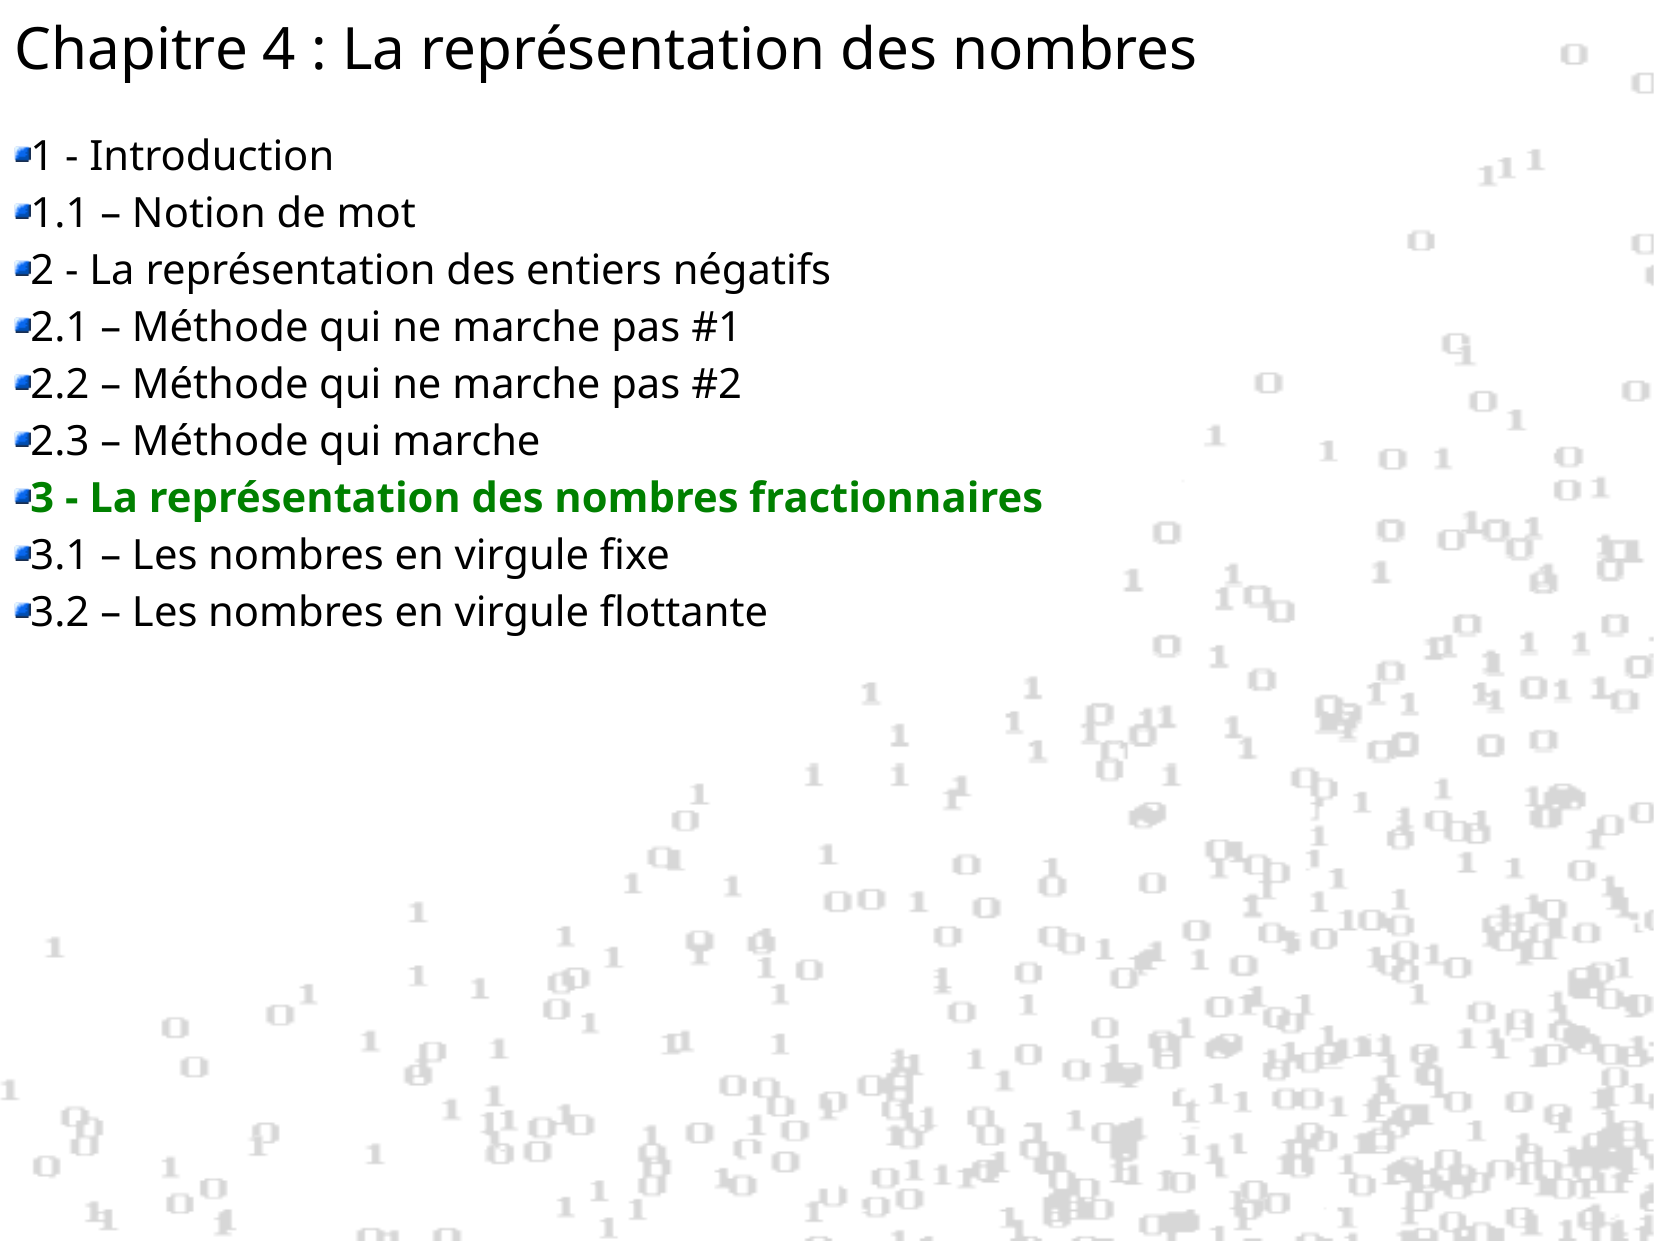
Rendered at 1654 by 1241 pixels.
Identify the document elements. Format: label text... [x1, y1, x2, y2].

picture [0, 89, 1654, 1241]
text_box Chapitre 4 : La représentation des nombres [0, 0, 1654, 89]
text_box 1 - Introduction 1.1 – Notion de mot 2 - La représentation des entiers négatifs 2.1 – Méthode qui ne marche pas #1 2.2 – Méthode qui ne marche pas #2 2.3 – Méthode qui marche 3 - La représentation des nombres fractionnaires 3.1 – Les nombres en virgule fixe 3.2 – Les nombres en virgule flottante [0, 118, 1211, 588]
